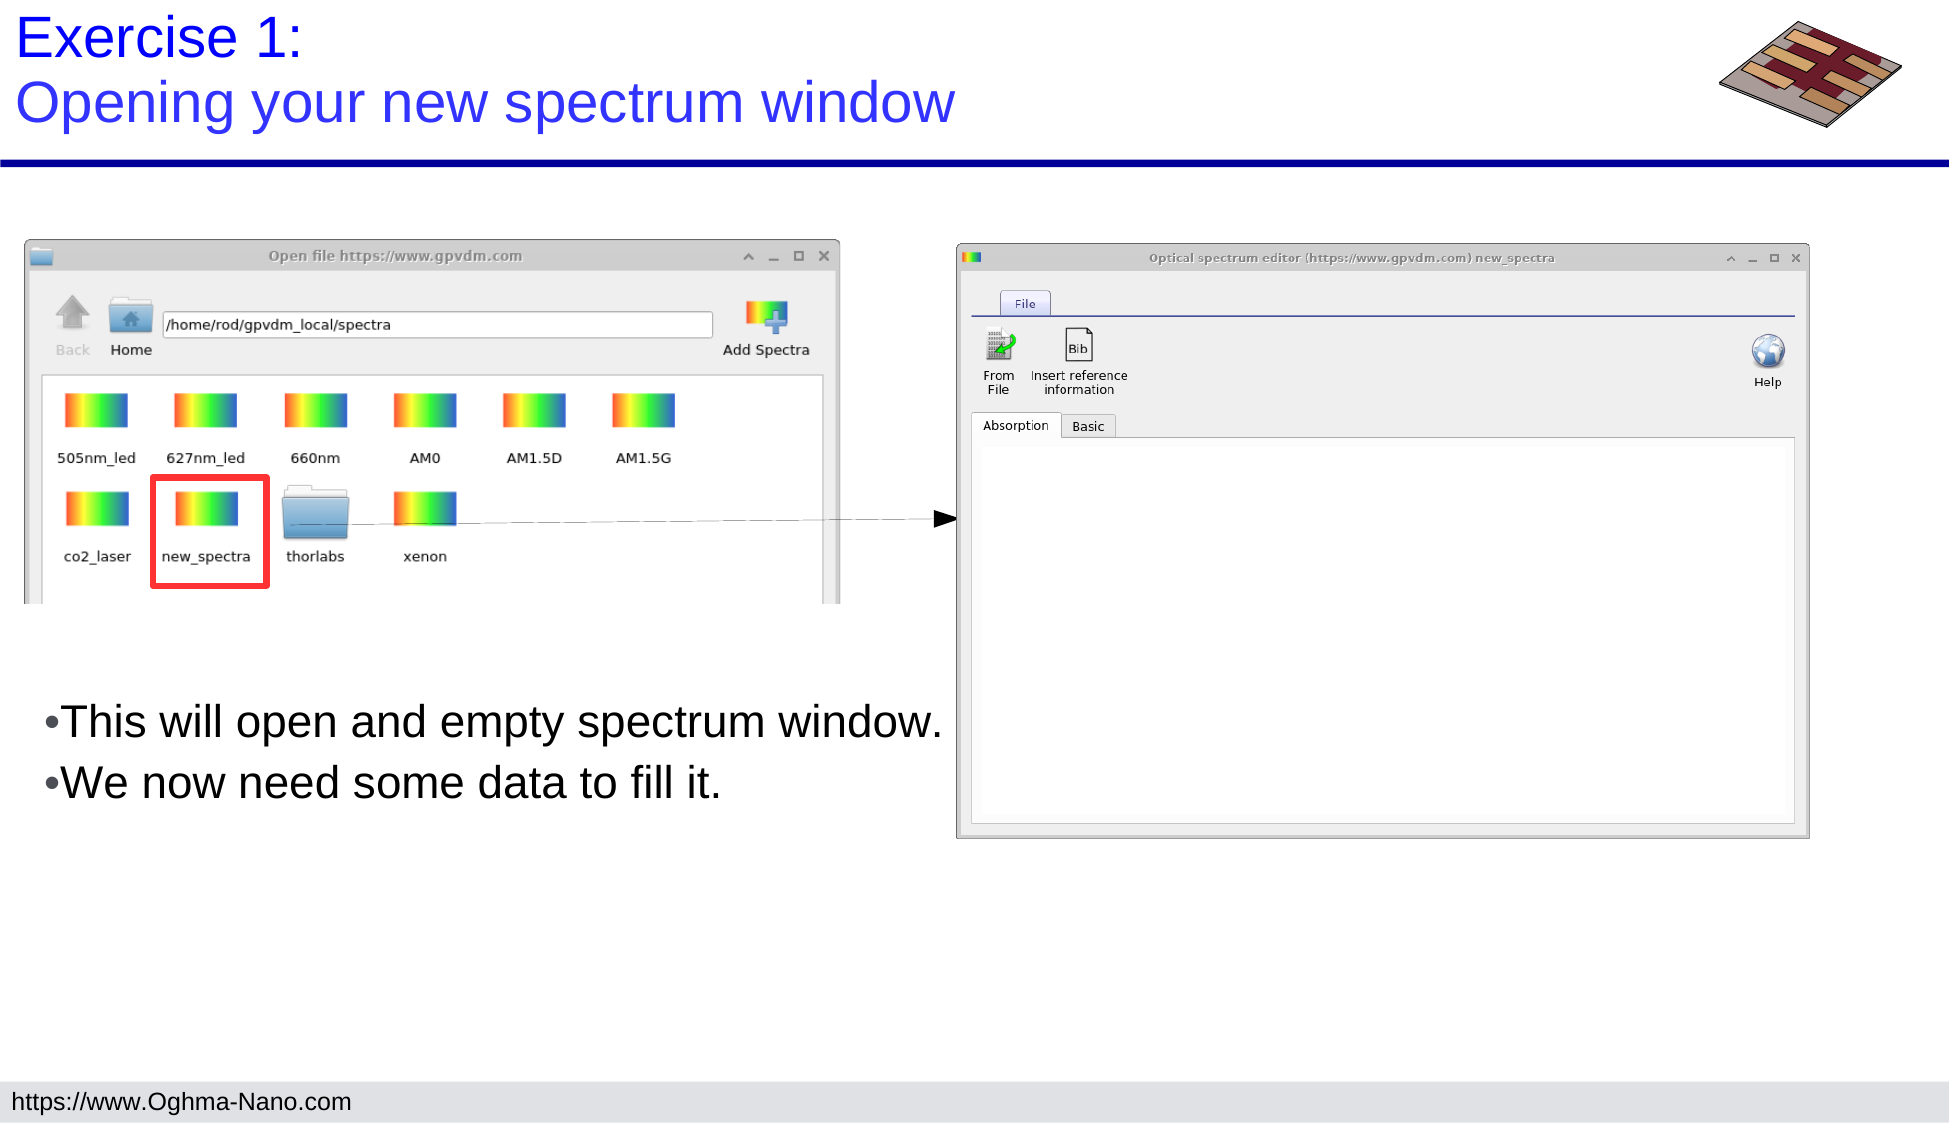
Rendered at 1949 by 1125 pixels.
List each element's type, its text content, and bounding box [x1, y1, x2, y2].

list This will open and empty spectrum window. We now need some data to fill it. [44, 696, 1652, 869]
picture [24, 239, 841, 604]
picture [956, 243, 1810, 839]
title Exercise 1: Opening your new spectrum window [0, 0, 1609, 143]
